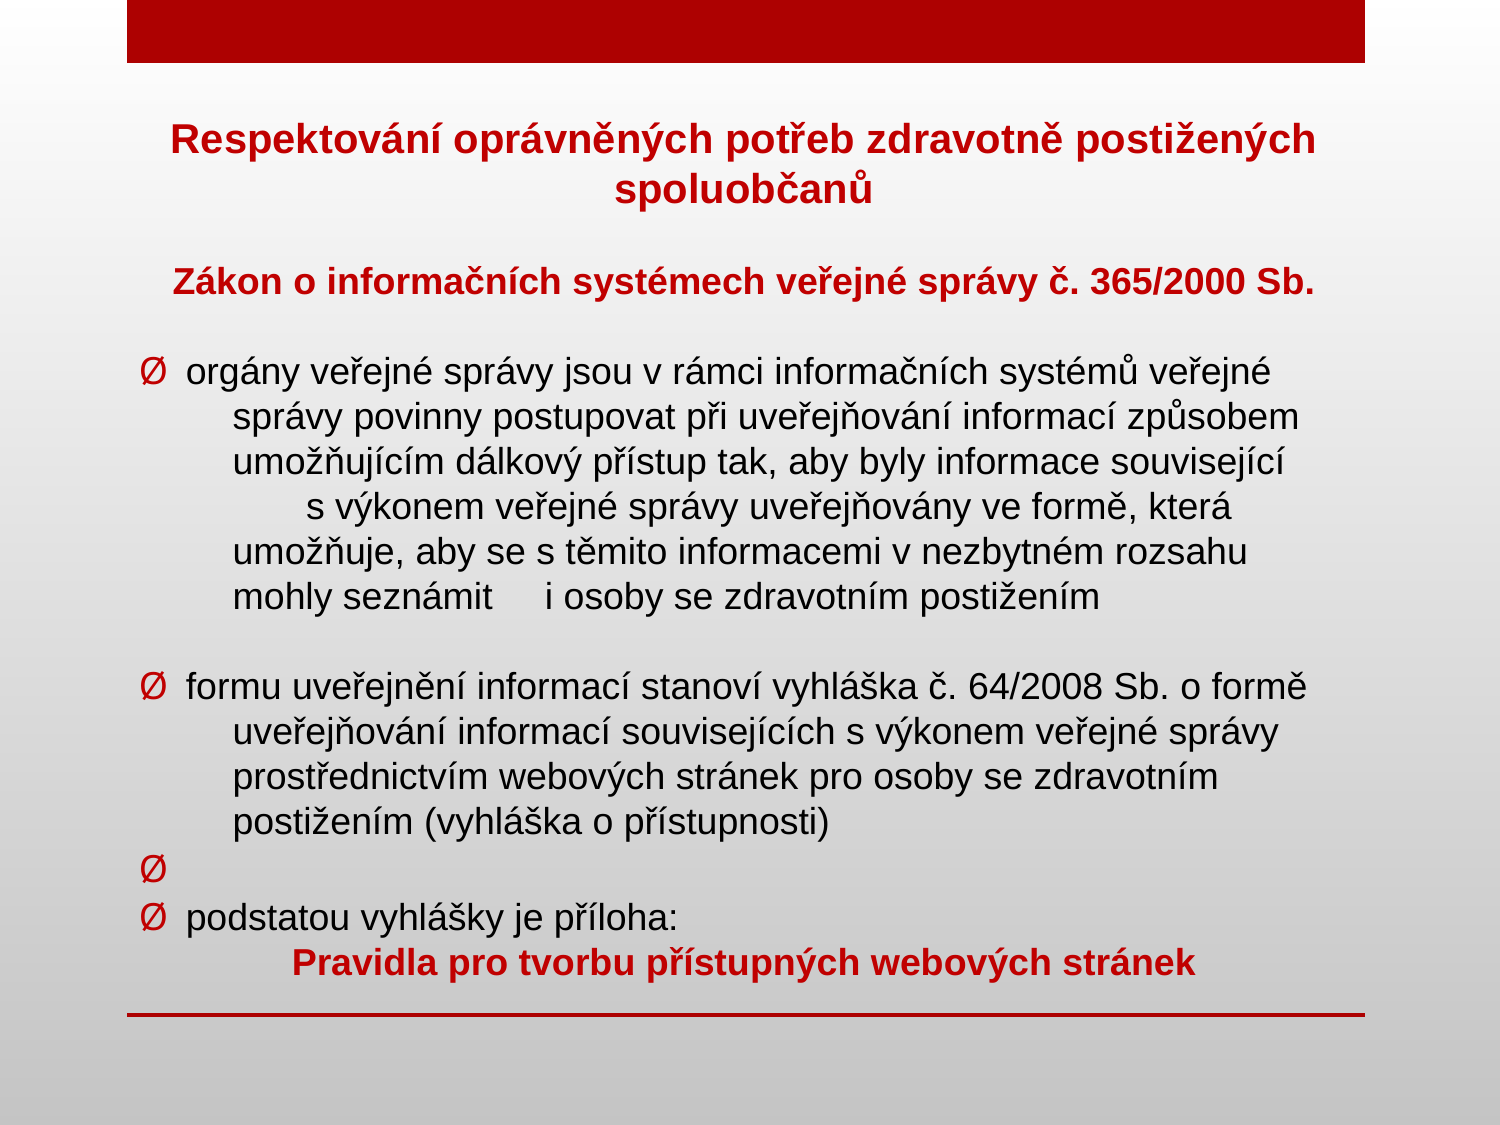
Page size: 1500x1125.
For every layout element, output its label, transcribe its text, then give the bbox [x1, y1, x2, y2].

text_box Respektování oprávněných potřeb zdravotně postižených spoluobčanů Zákon o informačních systémech veřejné správy č. 365/2000 Sb. orgány veřejné správy jsou v rámci informačních systémů veřejné správy povinny postupovat při uveřejňování informací způsobem umožňujícím dálkový přístup tak, aby byly informace související s výkonem veřejné správy uveřejňovány ve formě, která umožňuje, aby se s těmito informacemi v nezbytném rozsahu mohly seznámit i osoby se zdravotním postižením formu uveřejnění informací stanoví vyhláška č. 64/2008 Sb. o formě uveřejňování informací souvisejících s výkonem veřejné správy prostřednictvím webových stránek pro osoby se zdravotním postižením (vyhláška o přístupnosti) podstatou vyhlášky je příloha: Pravidla pro tvorbu přístupných webových stránek [123, 104, 1365, 1039]
